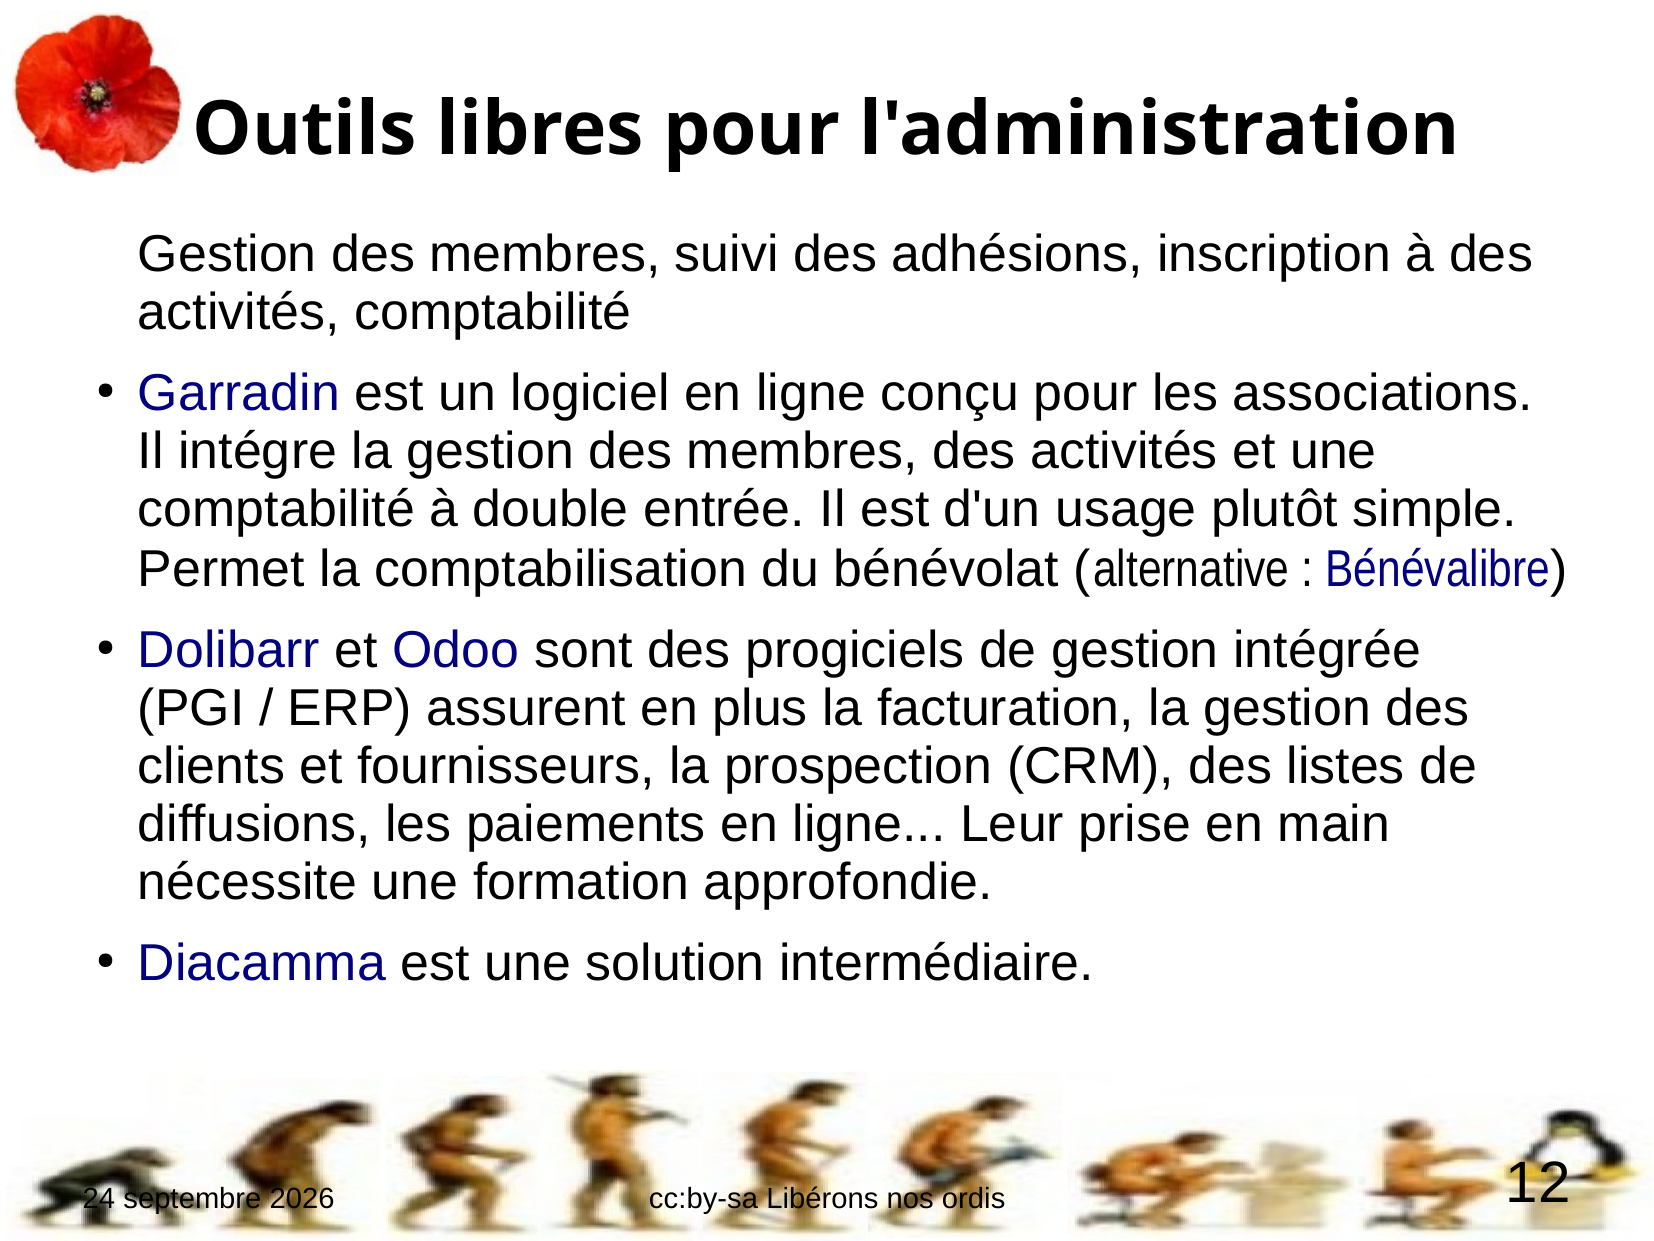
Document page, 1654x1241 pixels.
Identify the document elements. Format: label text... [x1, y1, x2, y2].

picture [0, 1062, 1654, 1241]
list Gestion des membres, suivi des adhésions, inscription à des activités, comptabilité Garradin est un logiciel en ligne conçu pour les associations. Il intégre la gestion des membres, des activités et une comptabilité à double entrée. Il est d'un usage plutôt simple. Permet la comptabilisation du bénévolat (alternative : Bénévalibre) Dolibarr et Odoo sont des progiciels de gestion intégrée (PGI / ERP) assurent en plus la facturation, la gestion des clients et fournisseurs, la prospection (CRM), des listes de diffusions, les paiements en ligne... Leur prise en main nécessite une formation approfondie. Diacamma est une solution intermédiaire. [82, 224, 1571, 1063]
title Outils libres pour l'administration [82, 49, 1571, 201]
picture [11, 11, 185, 176]
